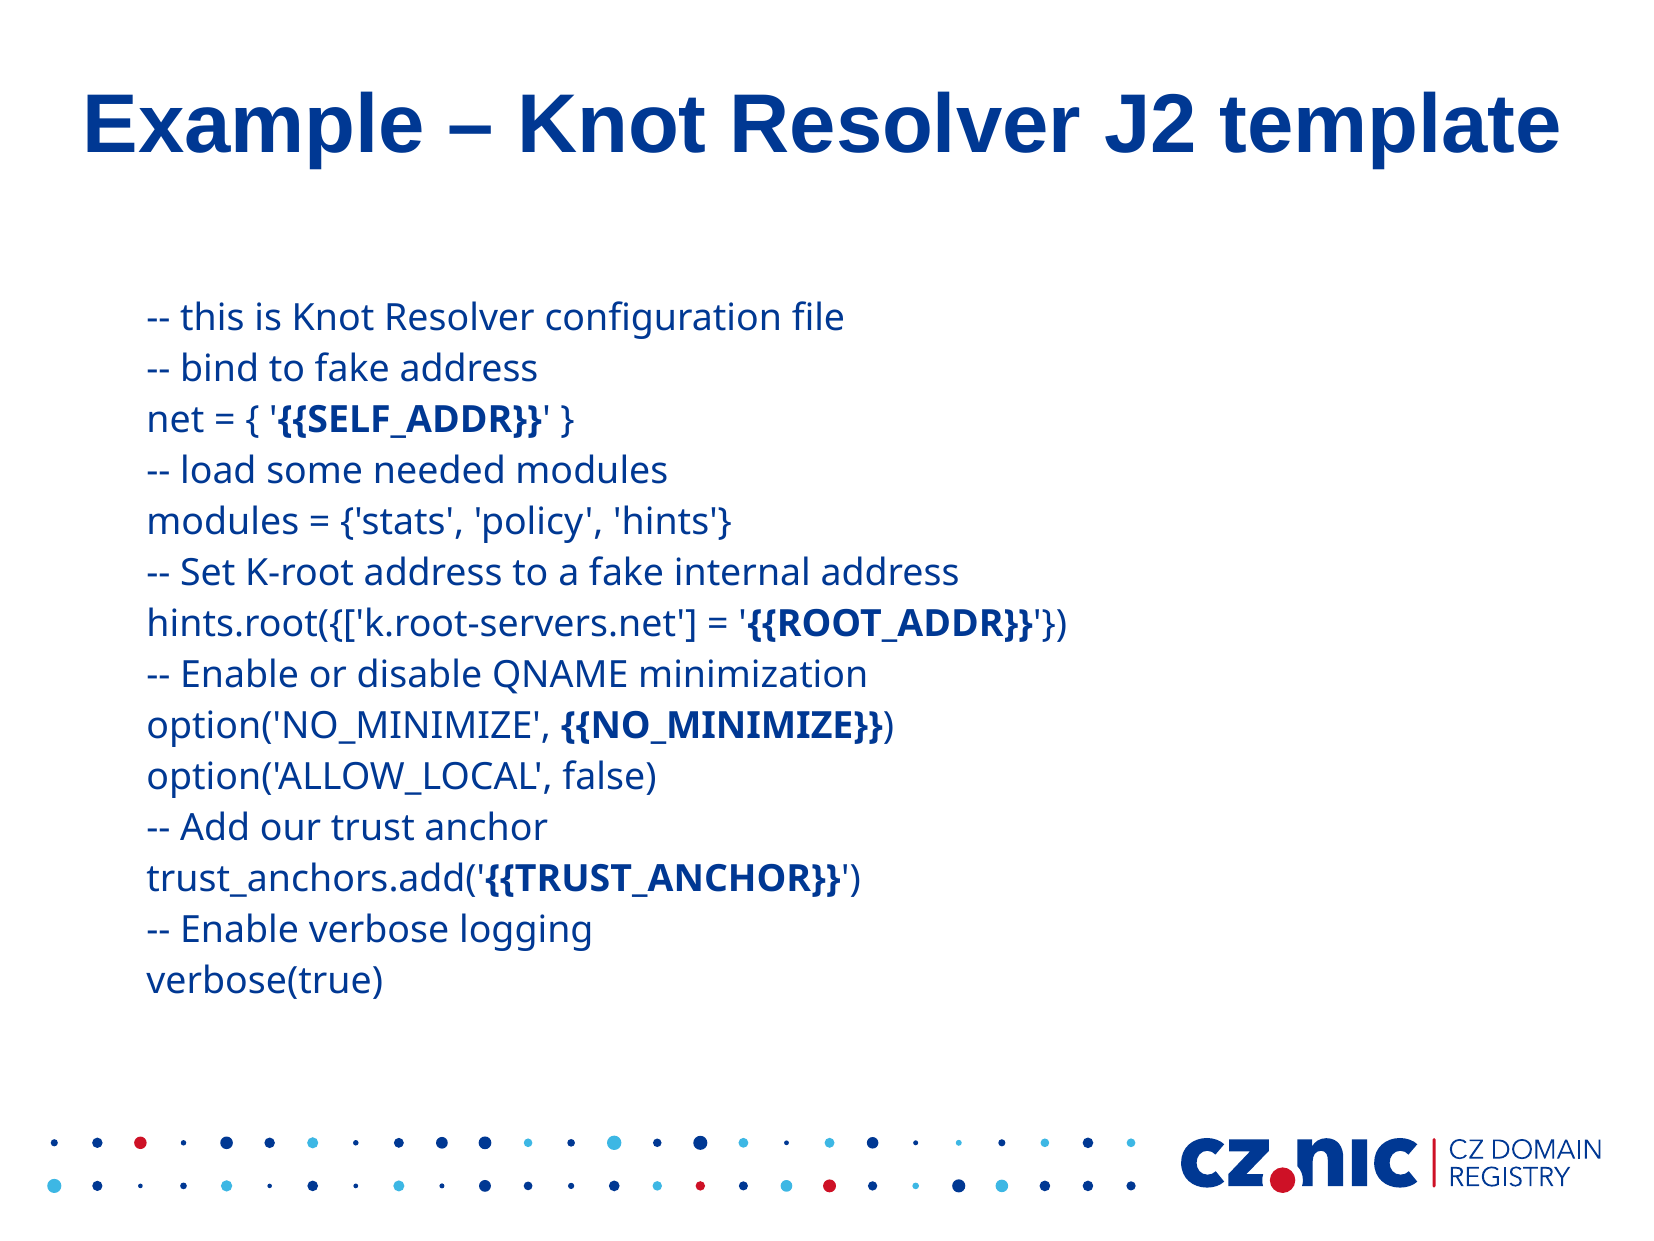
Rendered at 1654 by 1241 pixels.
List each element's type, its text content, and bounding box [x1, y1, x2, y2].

title Example – Knot Resolver J2 template [82, 70, 1571, 178]
list -- this is Knot Resolver configuration file -- bind to fake address net = { '{{SELF_ADDR}}' } -- load some needed modules modules = {'stats', 'policy', 'hints'} -- Set K-root address to a fake internal address hints.root({['k.root-servers.net'] = '{{ROOT_ADDR}}'}) -- Enable or disable QNAME minimization option('NO_MINIMIZE', {{NO_MINIMIZE}}) option('ALLOW_LOCAL', false) -- Add our trust anchor trust_anchors.add('{{TRUST_ANCHOR}}') -- Enable verbose logging verbose(true) [82, 290, 1571, 1010]
